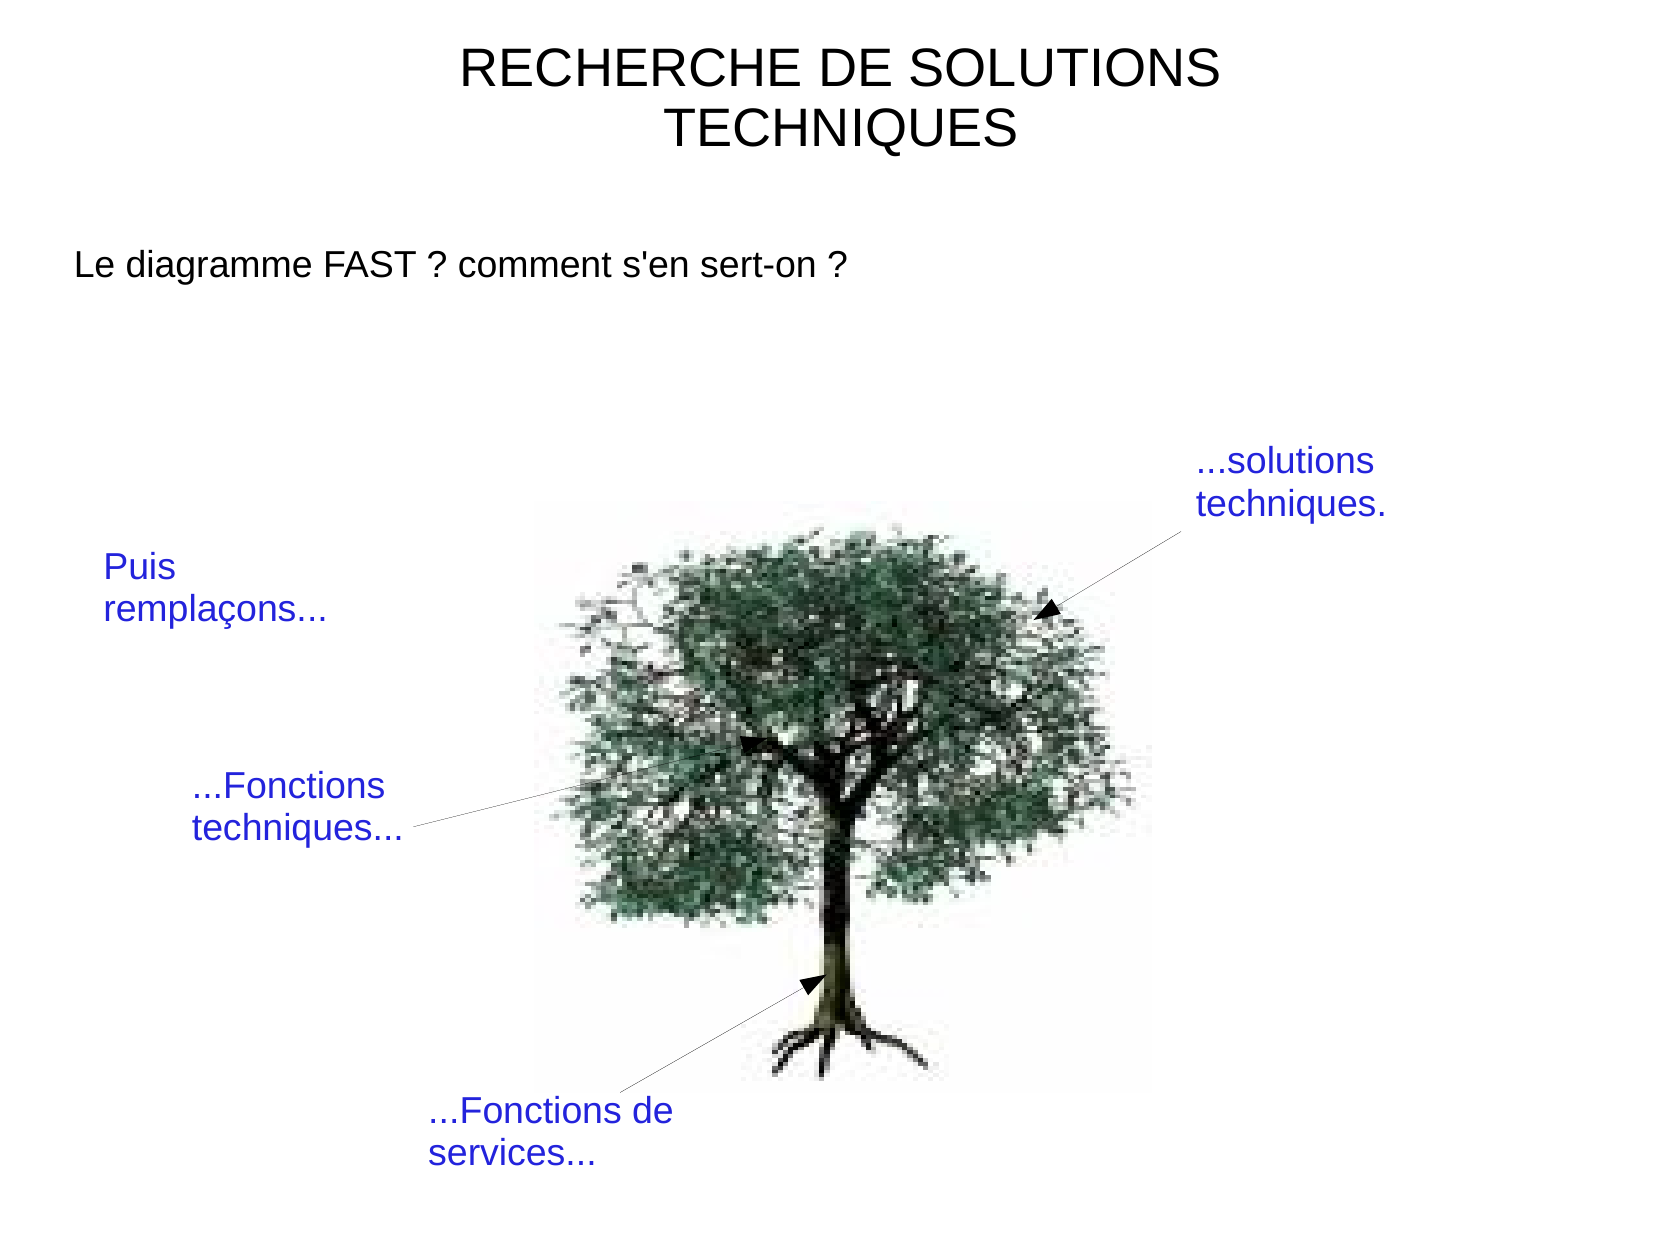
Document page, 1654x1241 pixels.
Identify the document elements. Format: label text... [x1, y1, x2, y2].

text_box RECHERCHE DE SOLUTIONS TECHNIQUES [265, 29, 1418, 166]
text_box ...Fonctions techniques... [177, 757, 473, 857]
text_box Puis remplaçons... [88, 538, 384, 638]
text_box Le diagramme FAST ? comment s'en sert-on ? [59, 236, 1241, 294]
text_box ...Fonctions de services... [413, 1082, 709, 1182]
picture [534, 501, 1152, 1093]
text_box ...solutions techniques. [1181, 432, 1477, 532]
